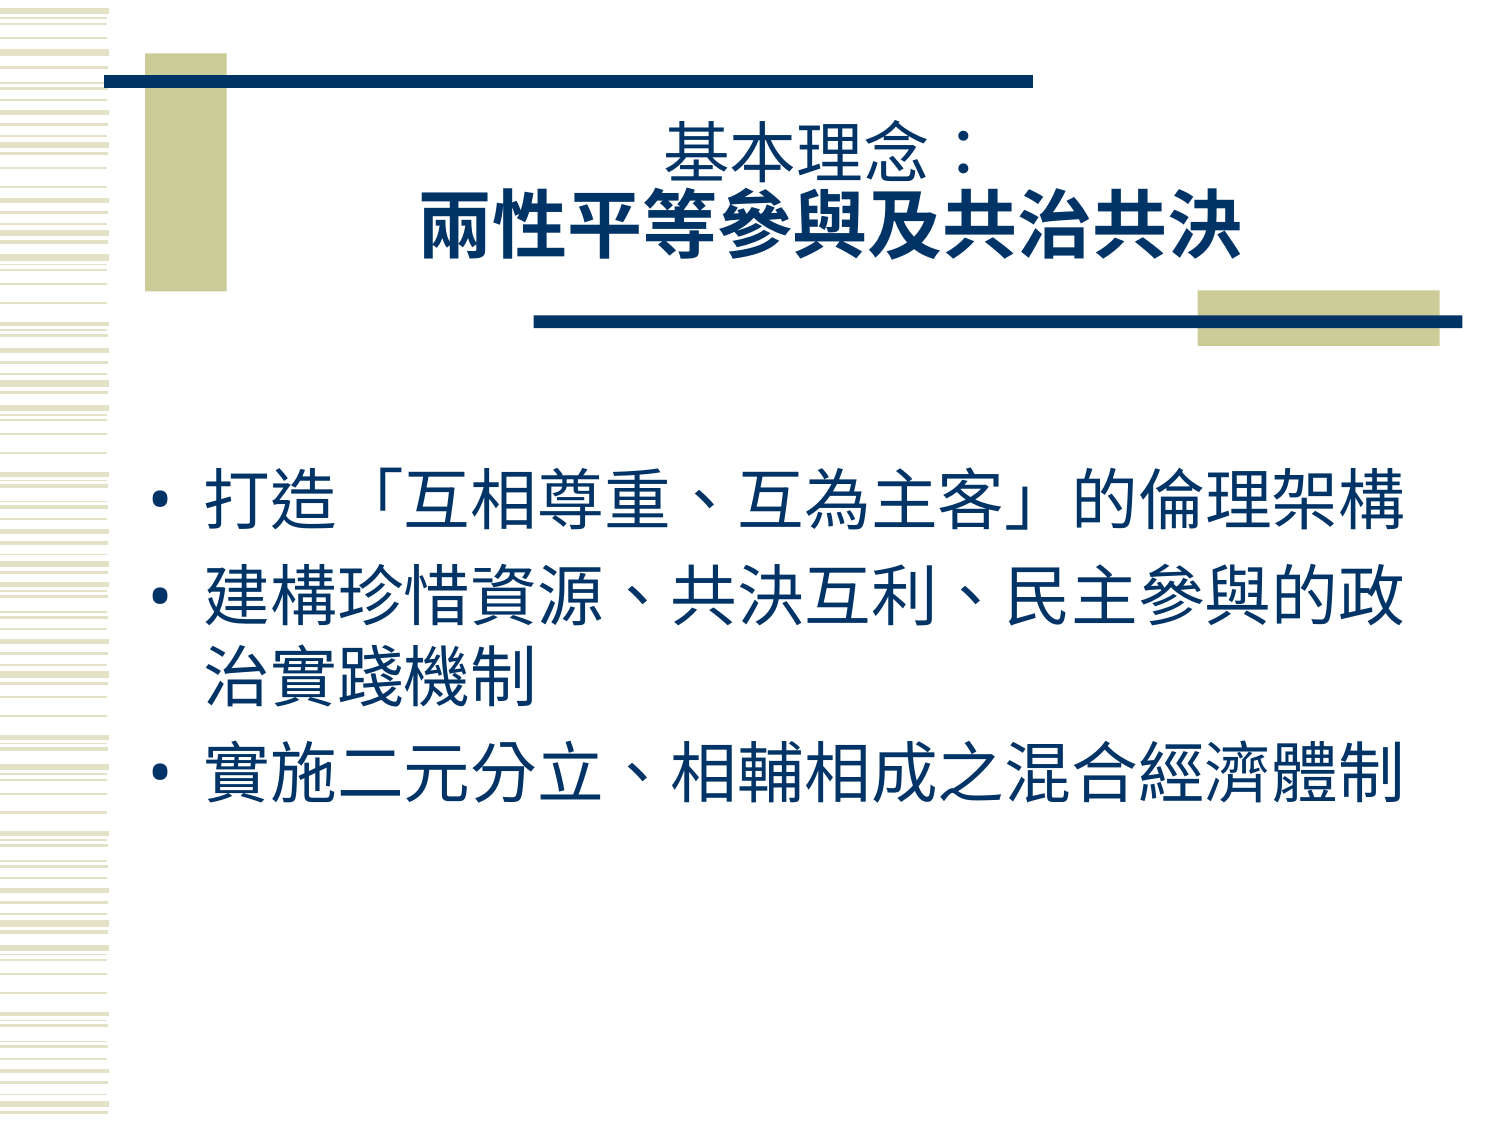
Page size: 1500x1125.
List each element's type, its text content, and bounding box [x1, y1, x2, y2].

title 基本理念： 兩性平等參與及共治共決 [225, 99, 1436, 288]
list 打造「互相尊重、互為主客」的倫理架構 建構珍惜資源、共決互利、民主參與的政治實踐機制 實施二元分立、相輔相成之混合經濟體制 [132, 363, 1439, 1000]
